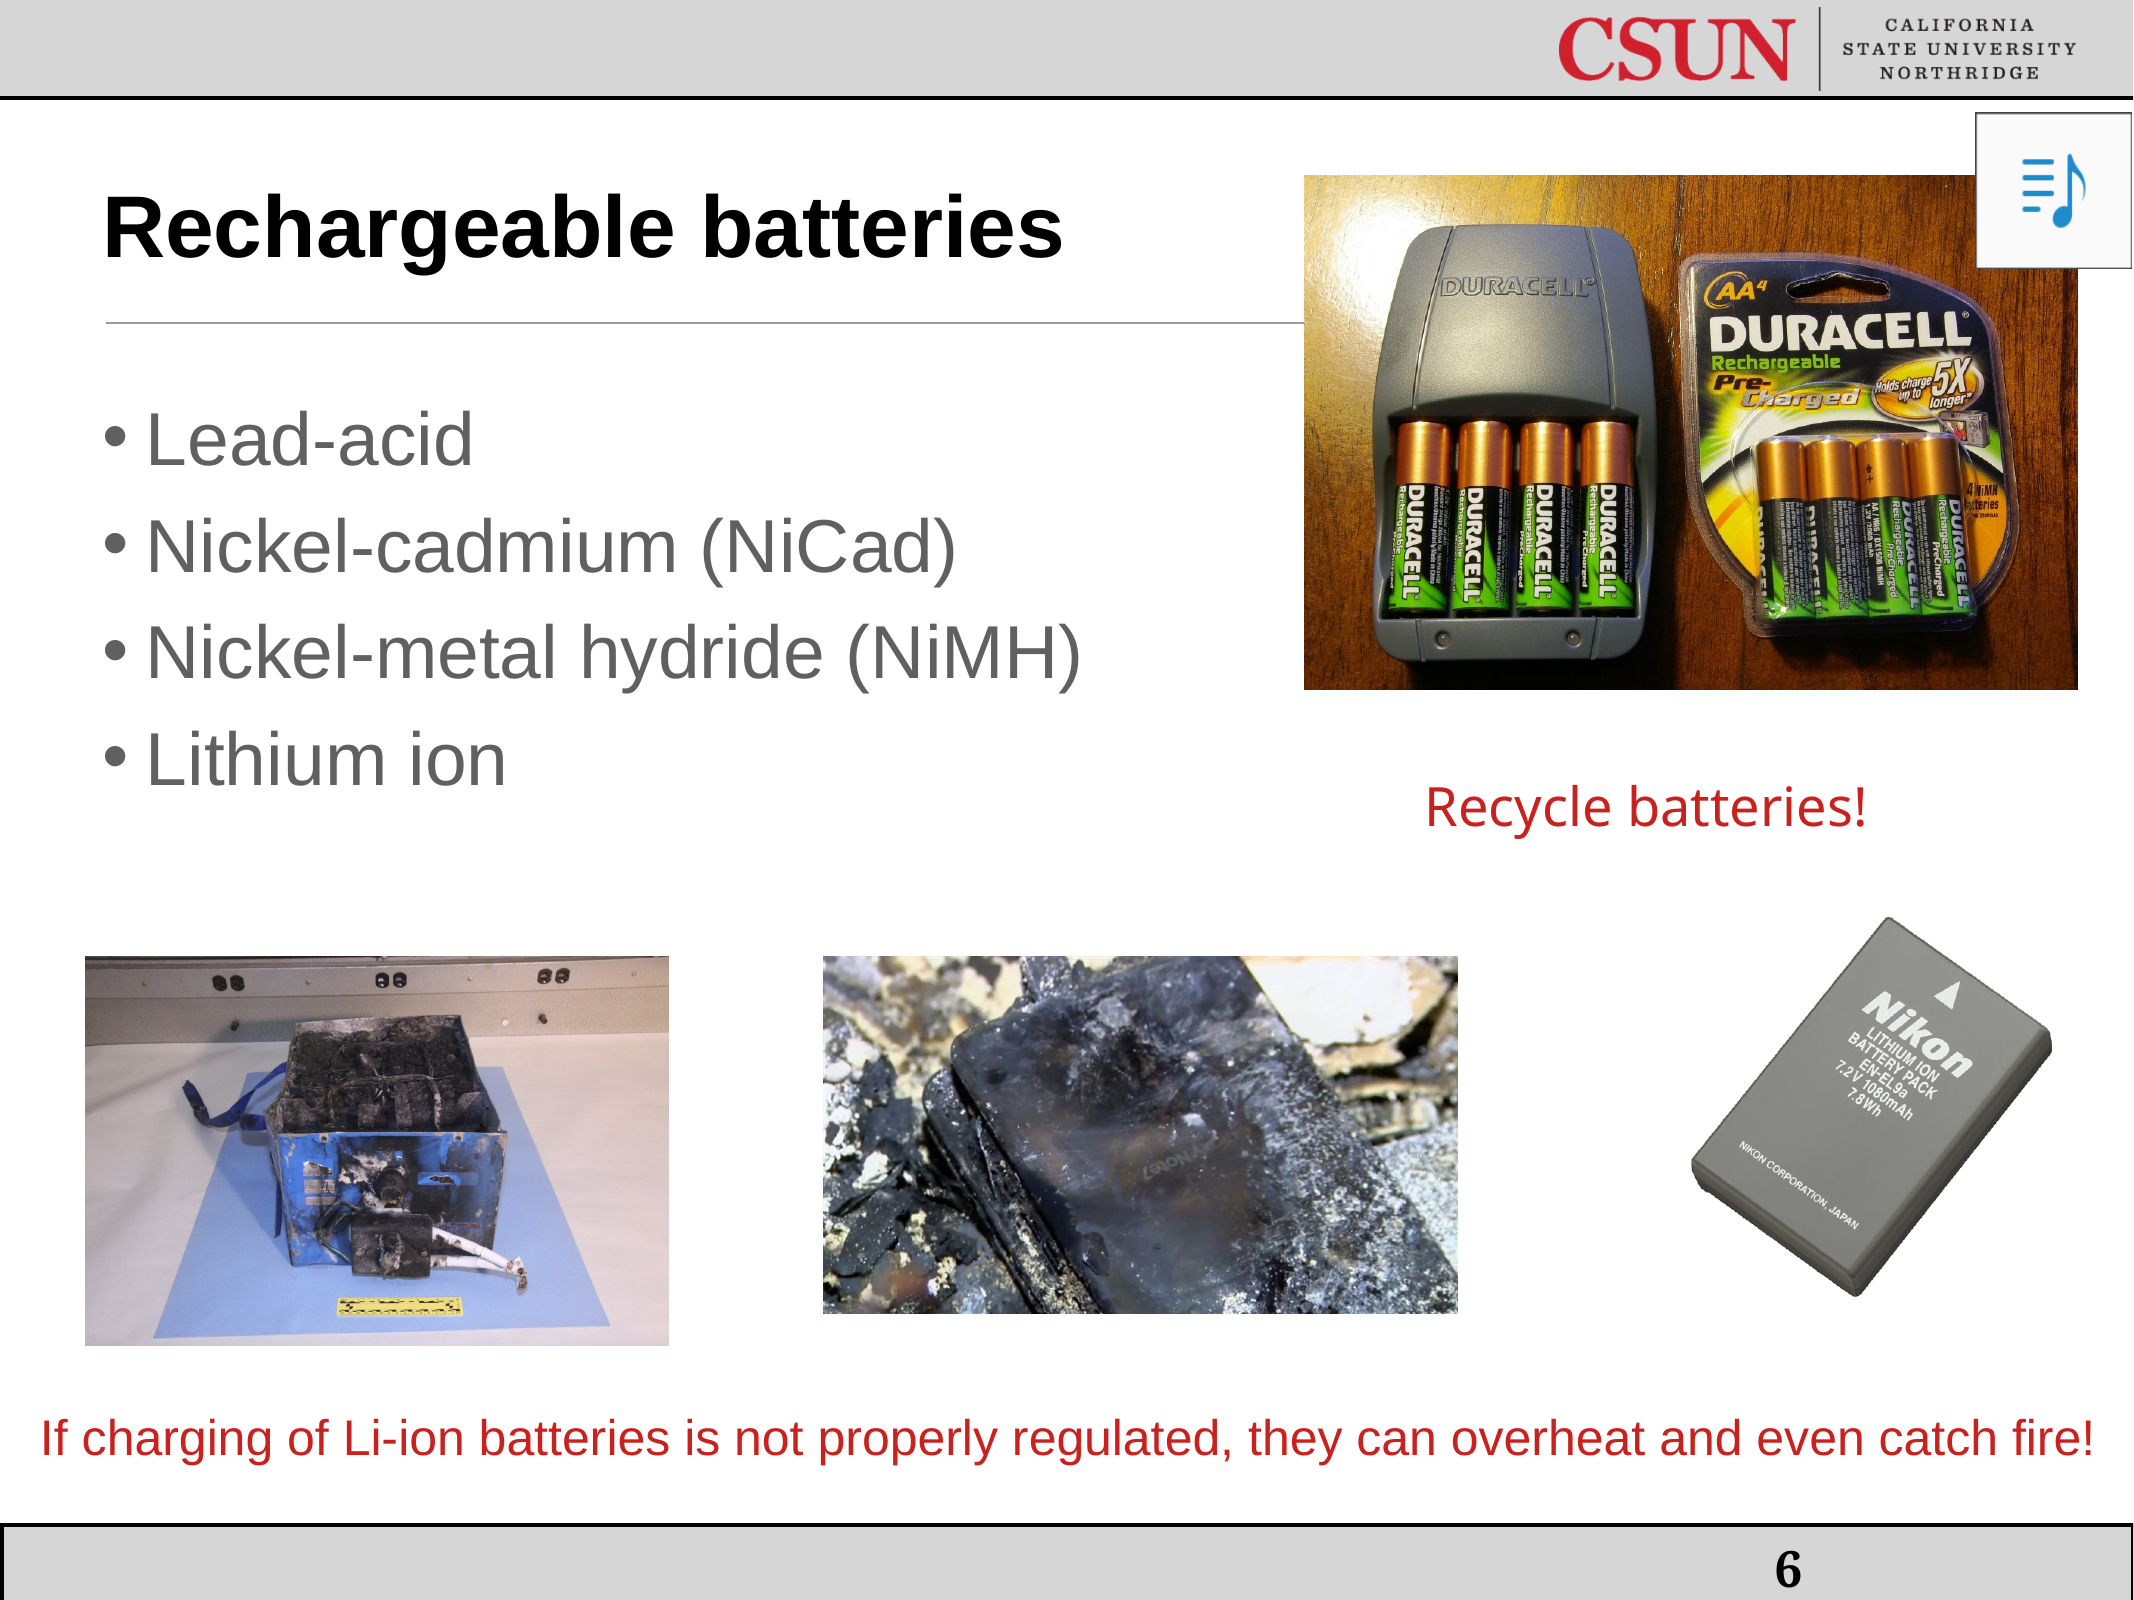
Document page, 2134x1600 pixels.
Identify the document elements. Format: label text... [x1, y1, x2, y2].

text_box Recycle batteries! [1410, 765, 1933, 845]
text_box If charging of Li-ion batteries is not properly regulated, they can overheat and even catch fire! [25, 1398, 2127, 1473]
text_box [1974, 111, 2134, 271]
picture [1612, 886, 2130, 1327]
list Lead-acid Nickel-cadmium (NiCad) Nickel-metal hydride (NiMH) Lithium ion [93, 382, 1139, 822]
picture [1304, 175, 2078, 690]
title Rechargeable batteries [93, 104, 2040, 284]
picture [1559, 7, 2076, 91]
picture [85, 956, 669, 1346]
picture [823, 956, 1458, 1314]
